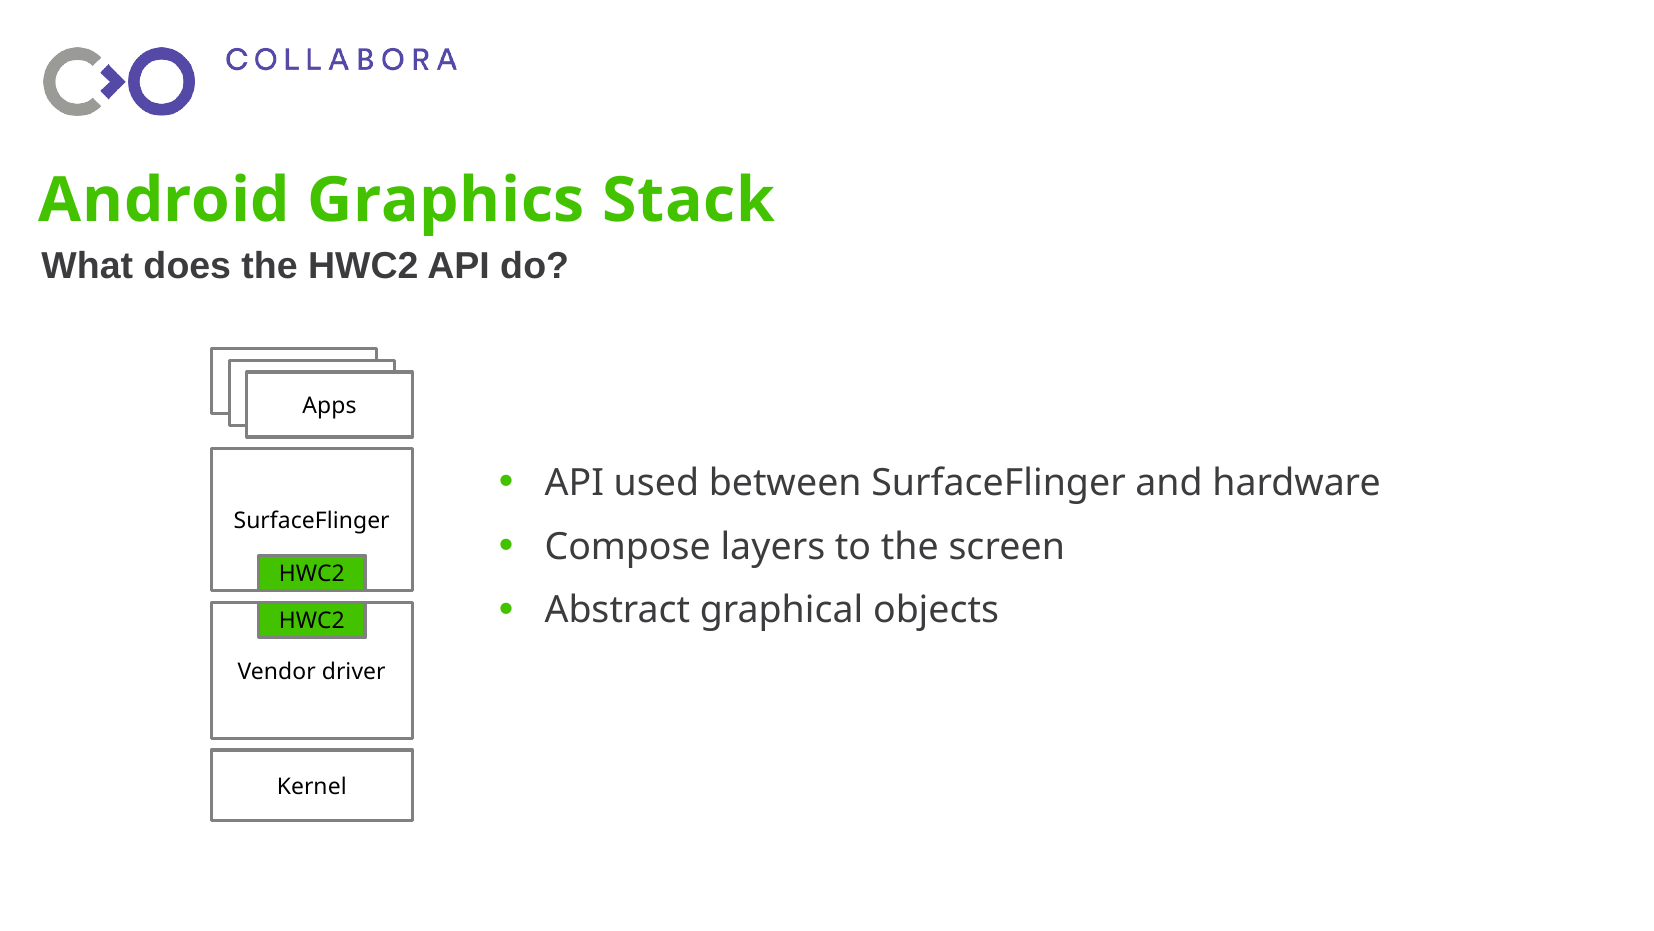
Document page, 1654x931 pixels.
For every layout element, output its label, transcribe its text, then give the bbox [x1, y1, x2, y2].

title Android Graphics Stack [38, 159, 1614, 216]
text_box [211, 348, 395, 426]
list API used between SurfaceFlinger and hardware Compose layers to the screen Abstract graphical objects [497, 394, 1524, 650]
text_box HWC2 [258, 555, 366, 591]
text_box Kernel [211, 750, 413, 821]
text_box Vendor driver [211, 602, 413, 739]
text_box HWC2 [258, 602, 366, 638]
picture [43, 47, 457, 116]
text_box What does the HWC2 API do? [41, 240, 1614, 290]
text_box SurfaceFlinger [211, 448, 413, 591]
text_box Apps [246, 372, 413, 438]
